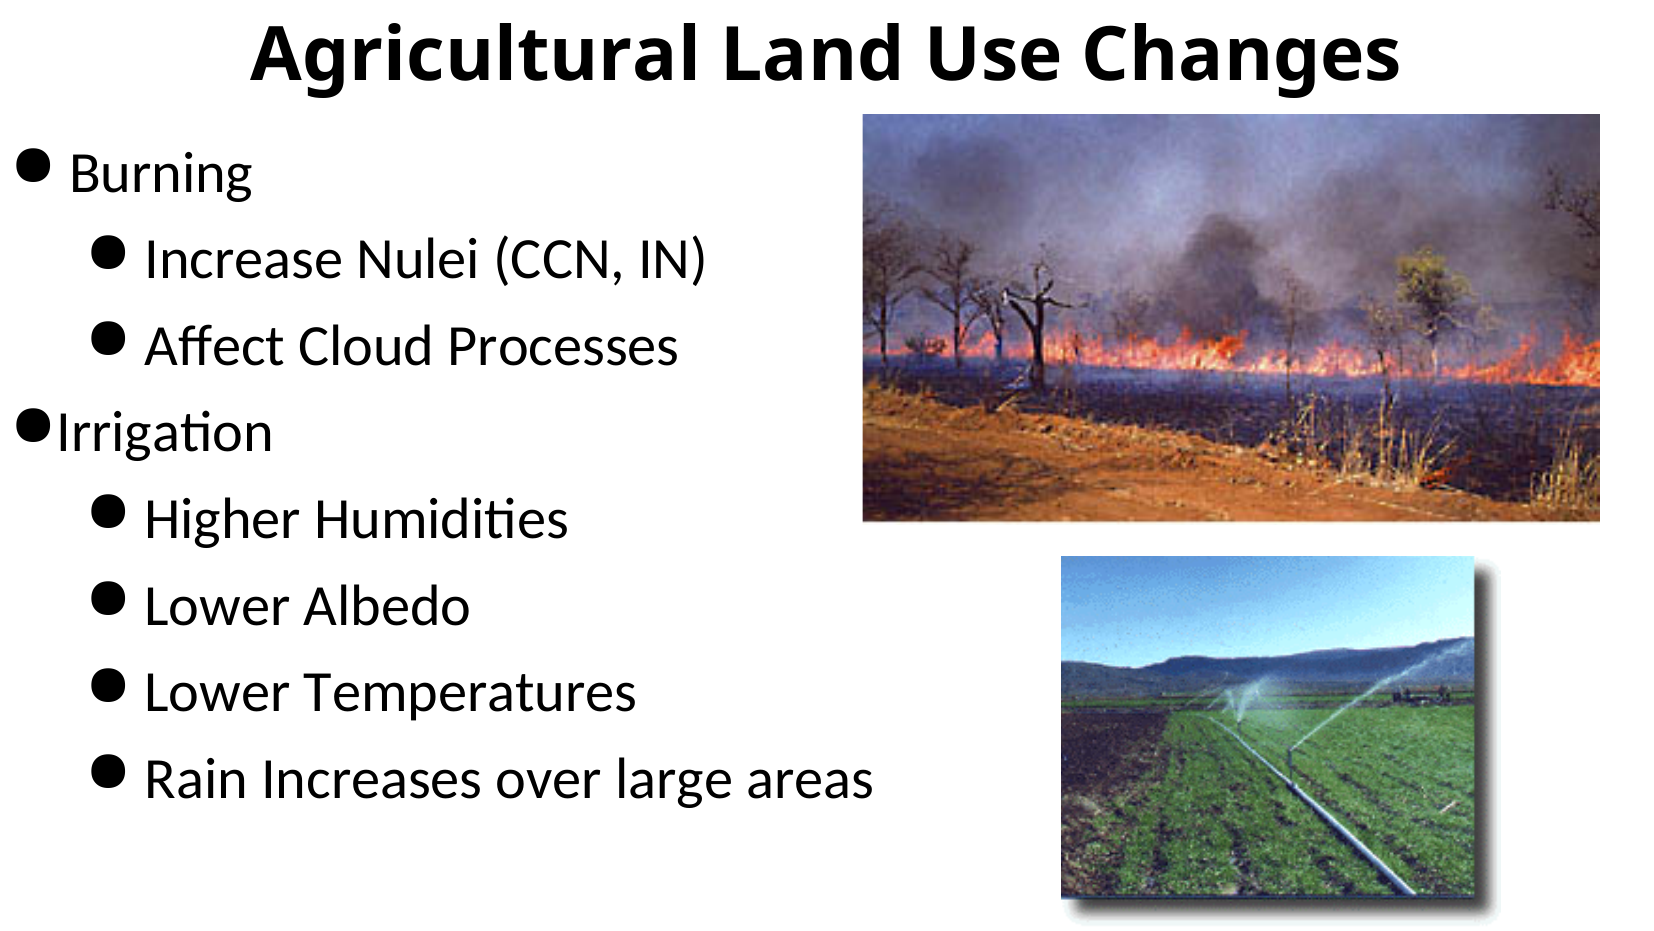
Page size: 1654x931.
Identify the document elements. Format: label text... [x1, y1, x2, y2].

picture [1061, 556, 1501, 930]
title Agricultural Land Use Changes [0, 5, 1654, 107]
picture [862, 114, 1600, 525]
text_box Burning Increase Nulei (CCN, IN) Affect Cloud Processes Irrigation Higher Humidities Lower Albedo Lower Temperatures Rain Increases over large areas [0, 49, 1304, 888]
